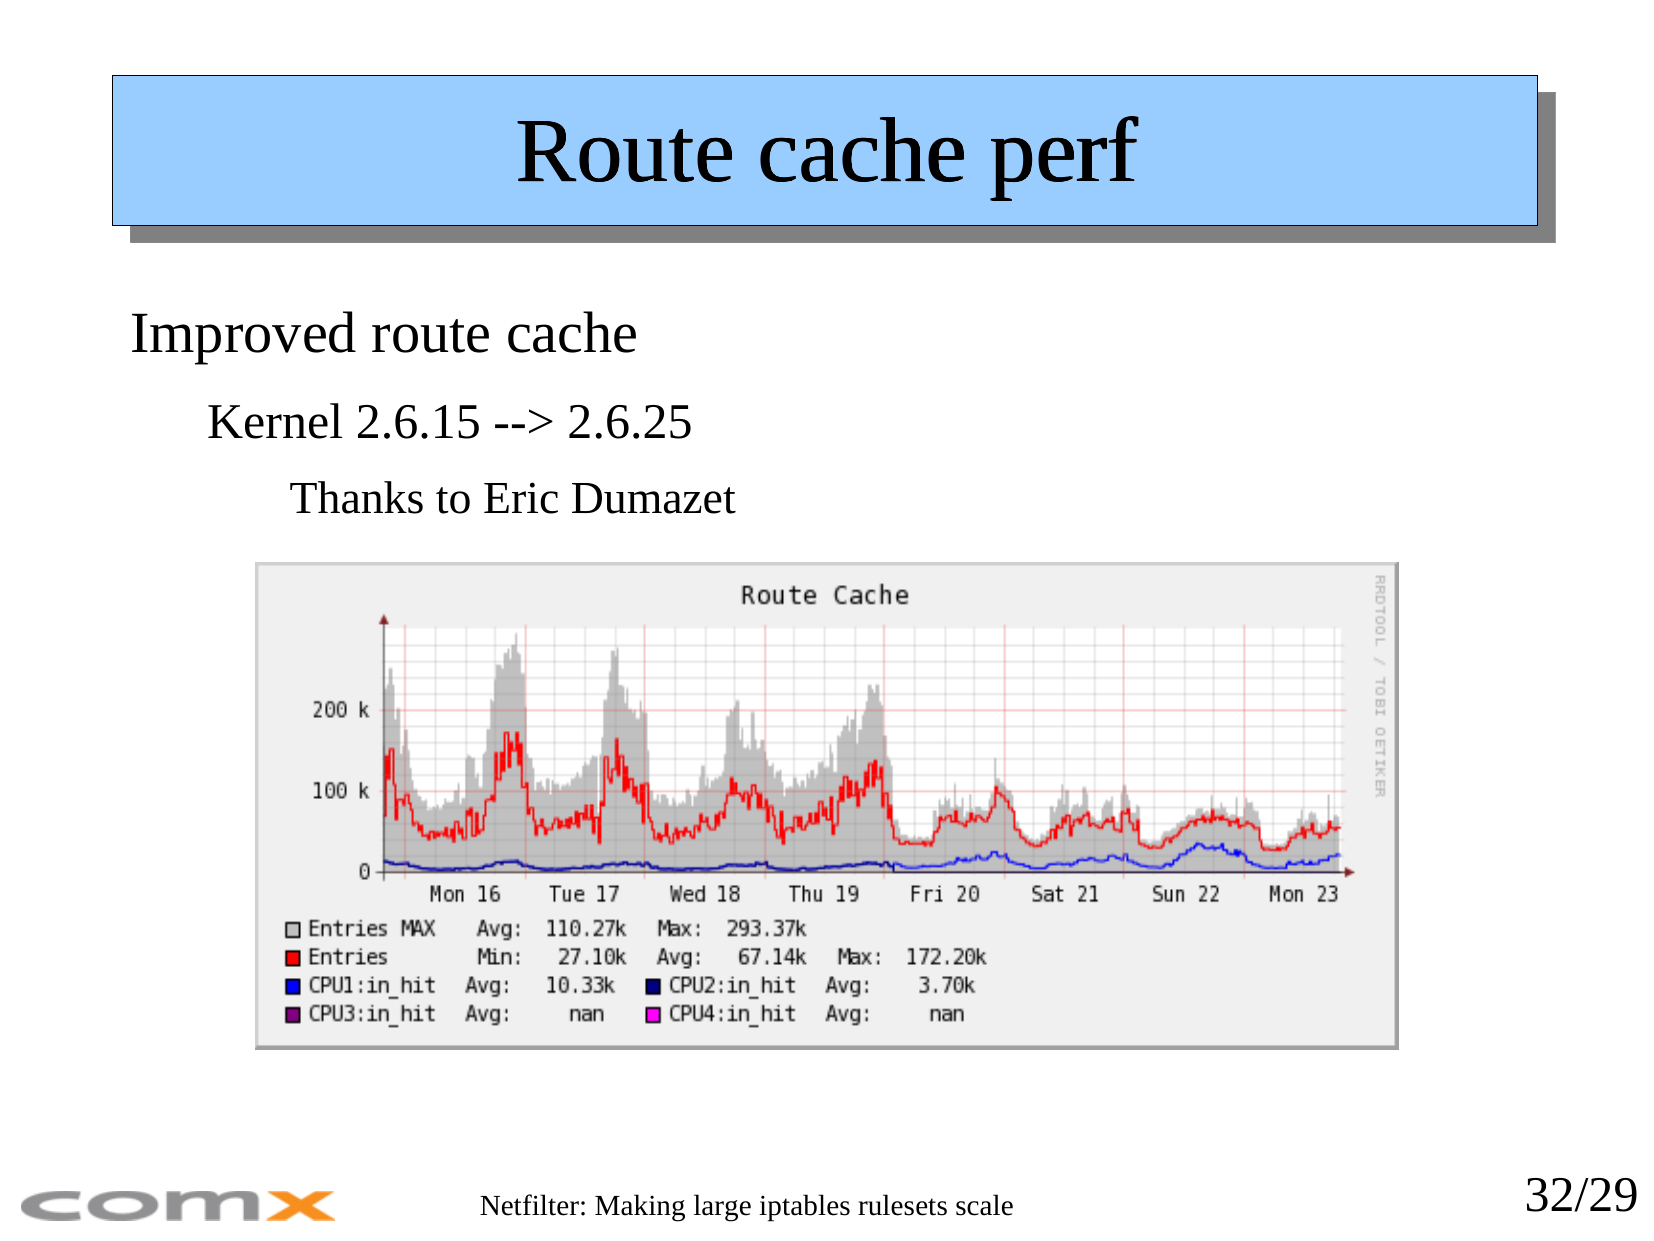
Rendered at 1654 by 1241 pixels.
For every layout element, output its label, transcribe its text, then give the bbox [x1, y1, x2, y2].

picture [21, 1191, 335, 1221]
picture [255, 562, 1399, 1051]
list Improved route cache Kernel 2.6.15 --> 2.6.25 Thanks to Eric Dumazet [112, 300, 1538, 1058]
title Route cache perf [116, 90, 1538, 211]
